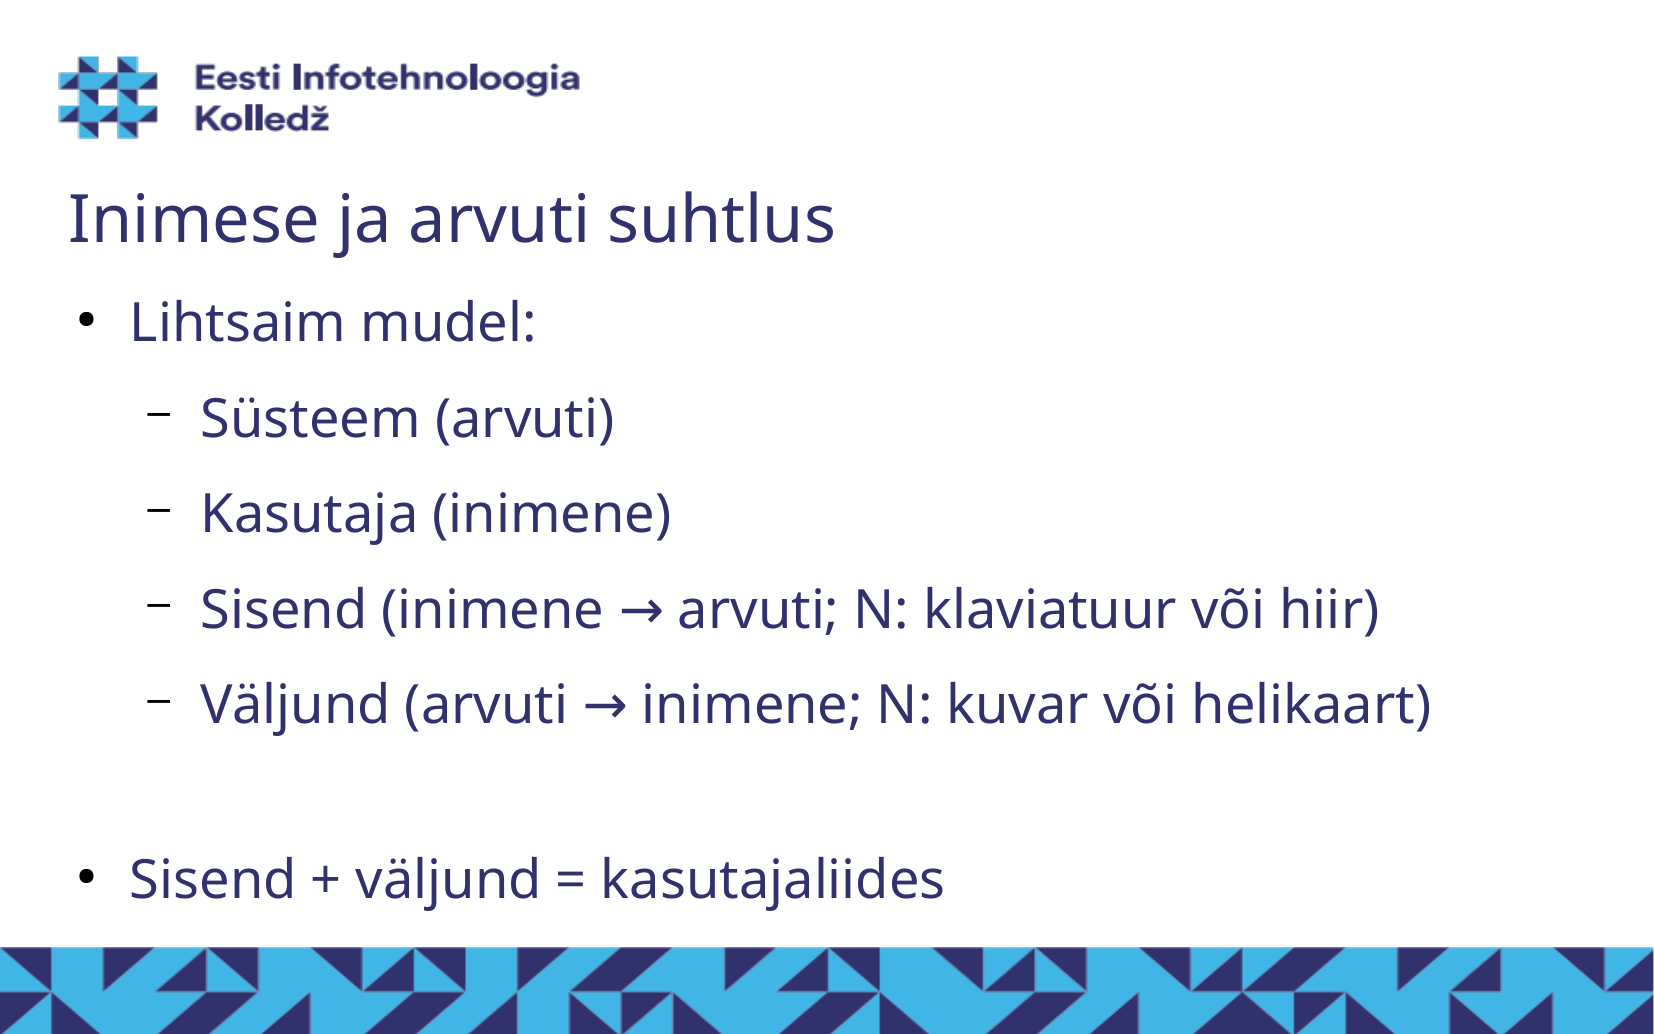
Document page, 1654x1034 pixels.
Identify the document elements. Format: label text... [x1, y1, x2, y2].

title Inimese ja arvuti suhtlus [68, 147, 1536, 283]
list Lihtsaim mudel: Süsteem (arvuti) Kasutaja (inimene) Sisend (inimene → arvuti; N: klaviatuur või hiir) Väljund (arvuti → inimene; N: kuvar või helikaart) Sisend + väljund = kasutajaliides [59, 283, 1595, 936]
